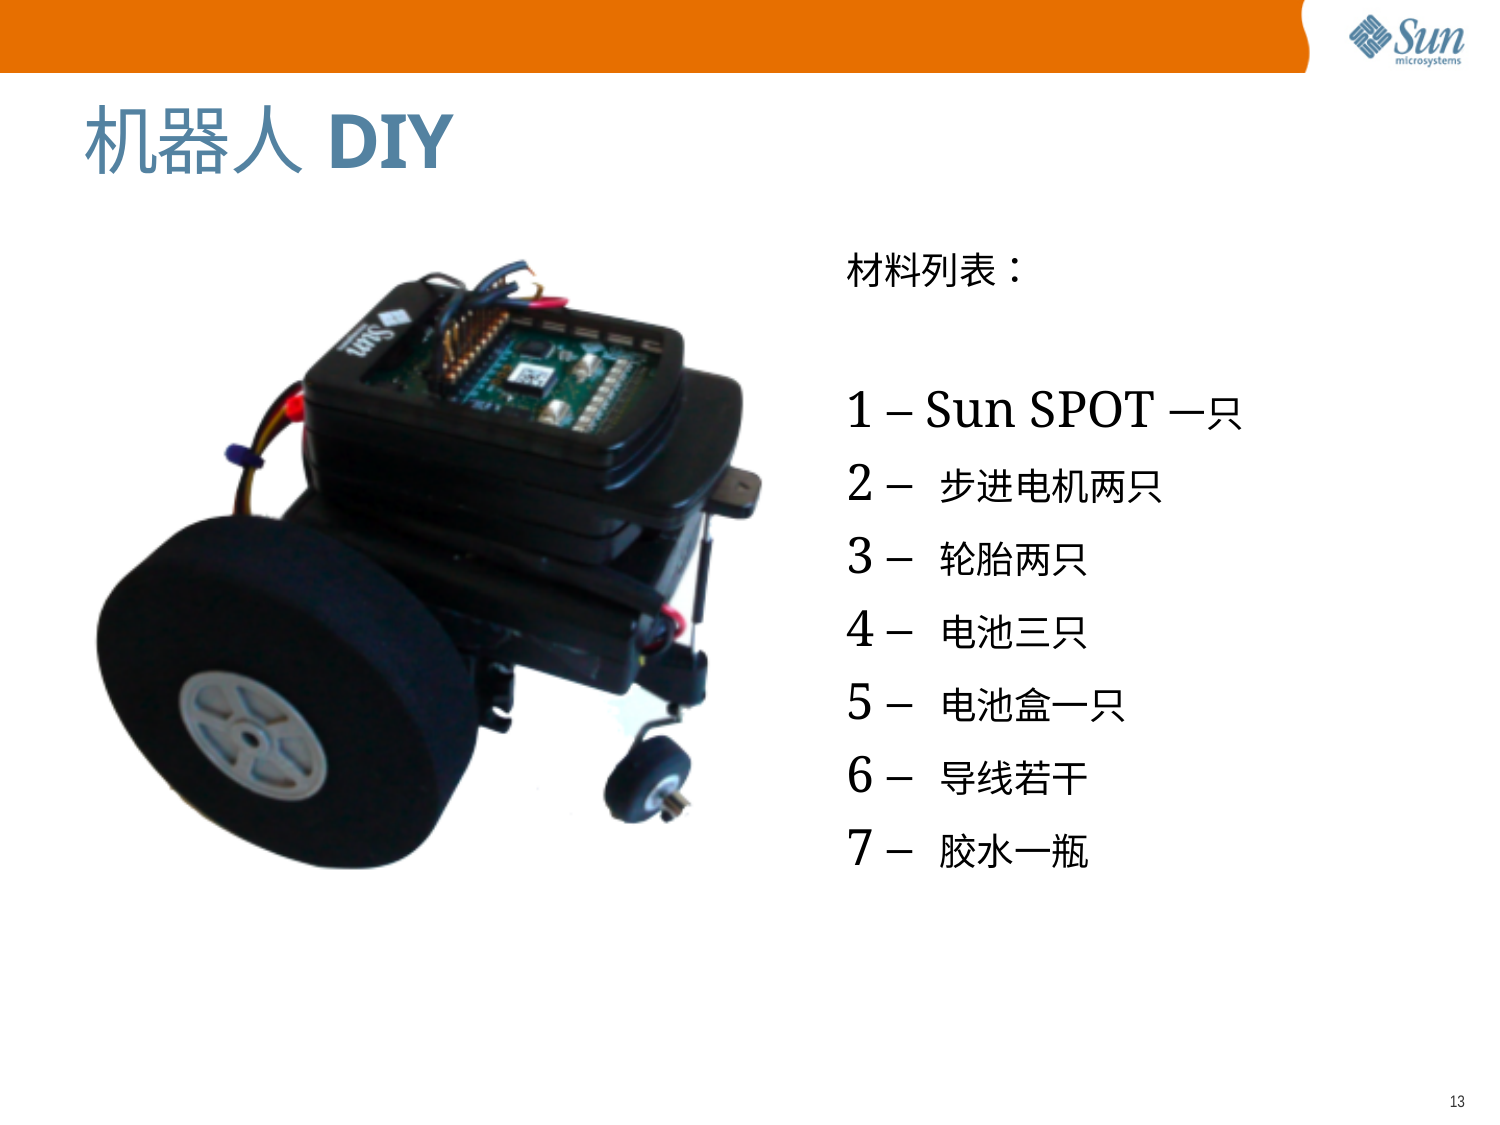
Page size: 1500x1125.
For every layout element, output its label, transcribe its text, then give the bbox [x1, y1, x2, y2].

picture [0, 0, 1500, 73]
picture [12, 237, 856, 899]
title 机器人DIY [83, 94, 1446, 199]
text_box 材料列表： 1 – Sun SPOT一只 2 – 步进电机两只 3 – 轮胎两只 4 – 电池三只 5 – 电池盒一只 6 – 导线若干 7 – 胶水一瓶 [846, 249, 1416, 788]
